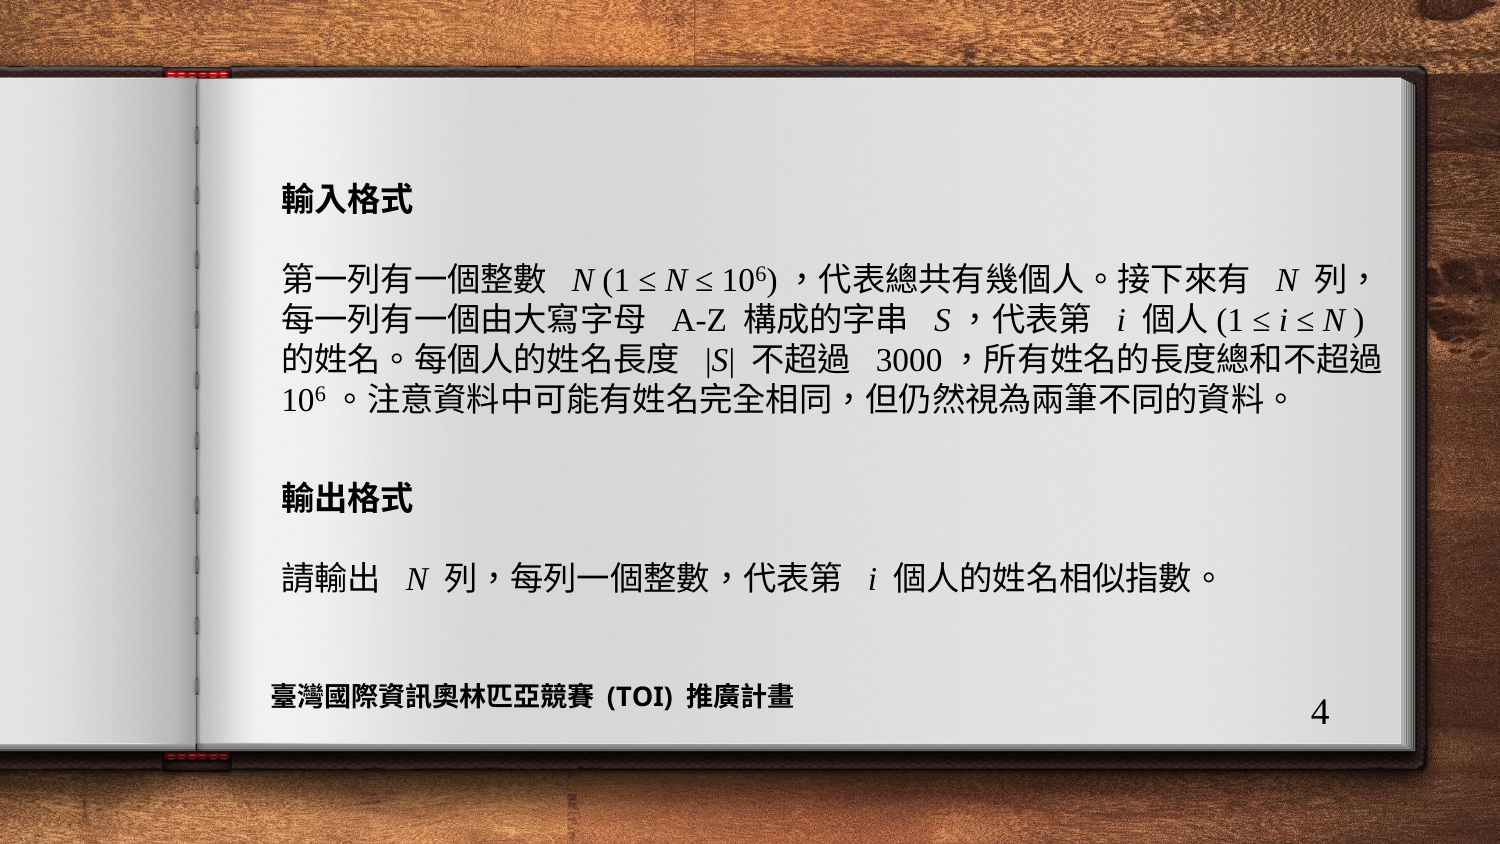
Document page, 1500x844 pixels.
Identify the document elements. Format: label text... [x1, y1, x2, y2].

text_box 輸入格式 第一列有一個整數 N (1 ≤ N ≤ 106)，代表總共有幾個人。接下來有 N 列， 每一列有一個由大寫字母 A-Z 構成的字串 S，代表第 i 個人(1 ≤ i ≤ N )的姓名。每個人的姓名長度 |S| 不超過 3000，所有姓名的長度總和不超過 106。注意資料中可能有姓名完全相同，但仍然視為兩筆不同的資料。 [266, 171, 1400, 425]
text_box [1295, 672, 1386, 737]
text_box 輸出格式 請輸出 N 列，每列一個整數，代表第 i 個人的姓名相似指數。 [266, 469, 1368, 604]
